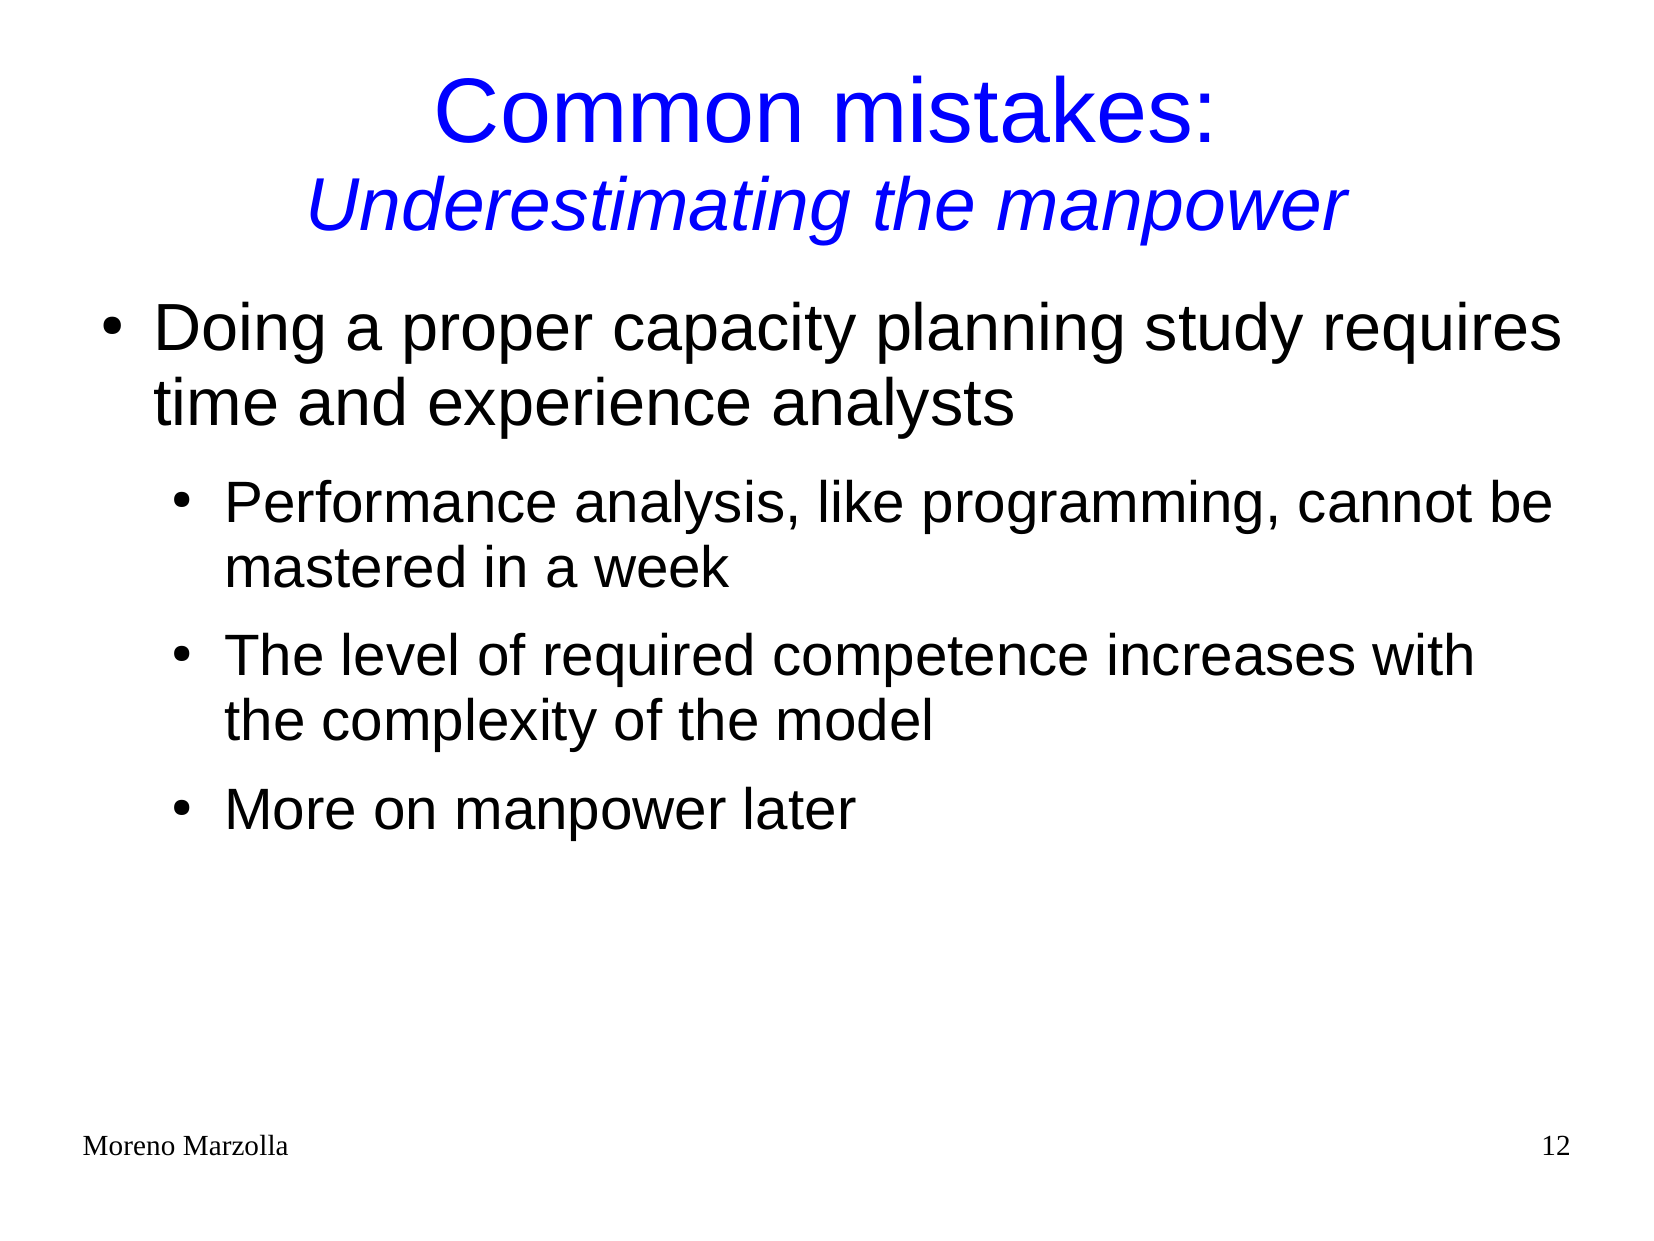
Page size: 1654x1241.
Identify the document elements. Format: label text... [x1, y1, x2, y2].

list Doing a proper capacity planning study requires time and experience analysts Performance analysis, like programming, cannot be mastered in a week The level of required competence increases with the complexity of the model More on manpower later [82, 290, 1571, 1094]
title Common mistakes: Underestimating the manpower [82, 56, 1571, 250]
